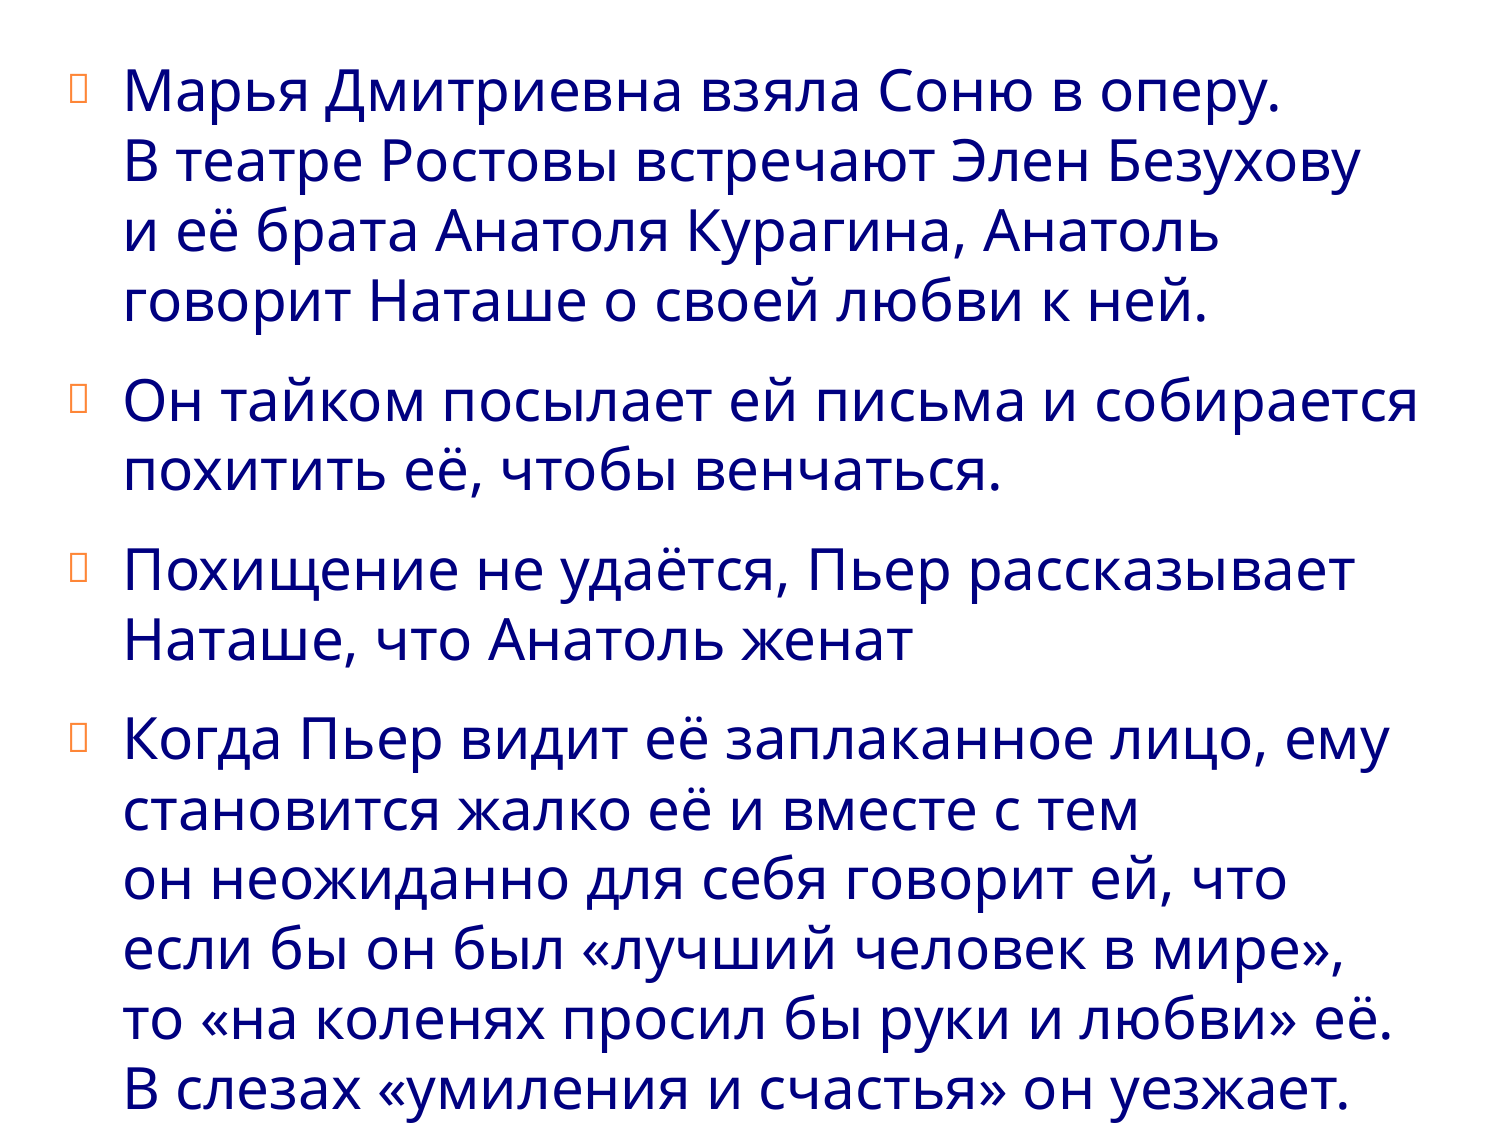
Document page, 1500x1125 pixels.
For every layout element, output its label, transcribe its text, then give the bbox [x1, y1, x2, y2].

list Марья Дмитриевна взяла Соню в оперу. В театре Ростовы встречают Элен Безухову и её брата Анатоля Курагина, Анатоль говорит Наташе о своей любви к ней. Он тайком посылает ей письма и собирается похитить её, чтобы венчаться. Похищение не удаётся, Пьер рассказывает Наташе, что Анатоль женат Когда Пьер видит её заплаканное лицо, ему становится жалко её и вместе с тем он неожиданно для себя говорит ей, что если бы он был «лучший человек в мире», то «на коленях просил бы руки и любви» её. В слезах «умиления и счастья» он уезжает. [51, 45, 1477, 1125]
